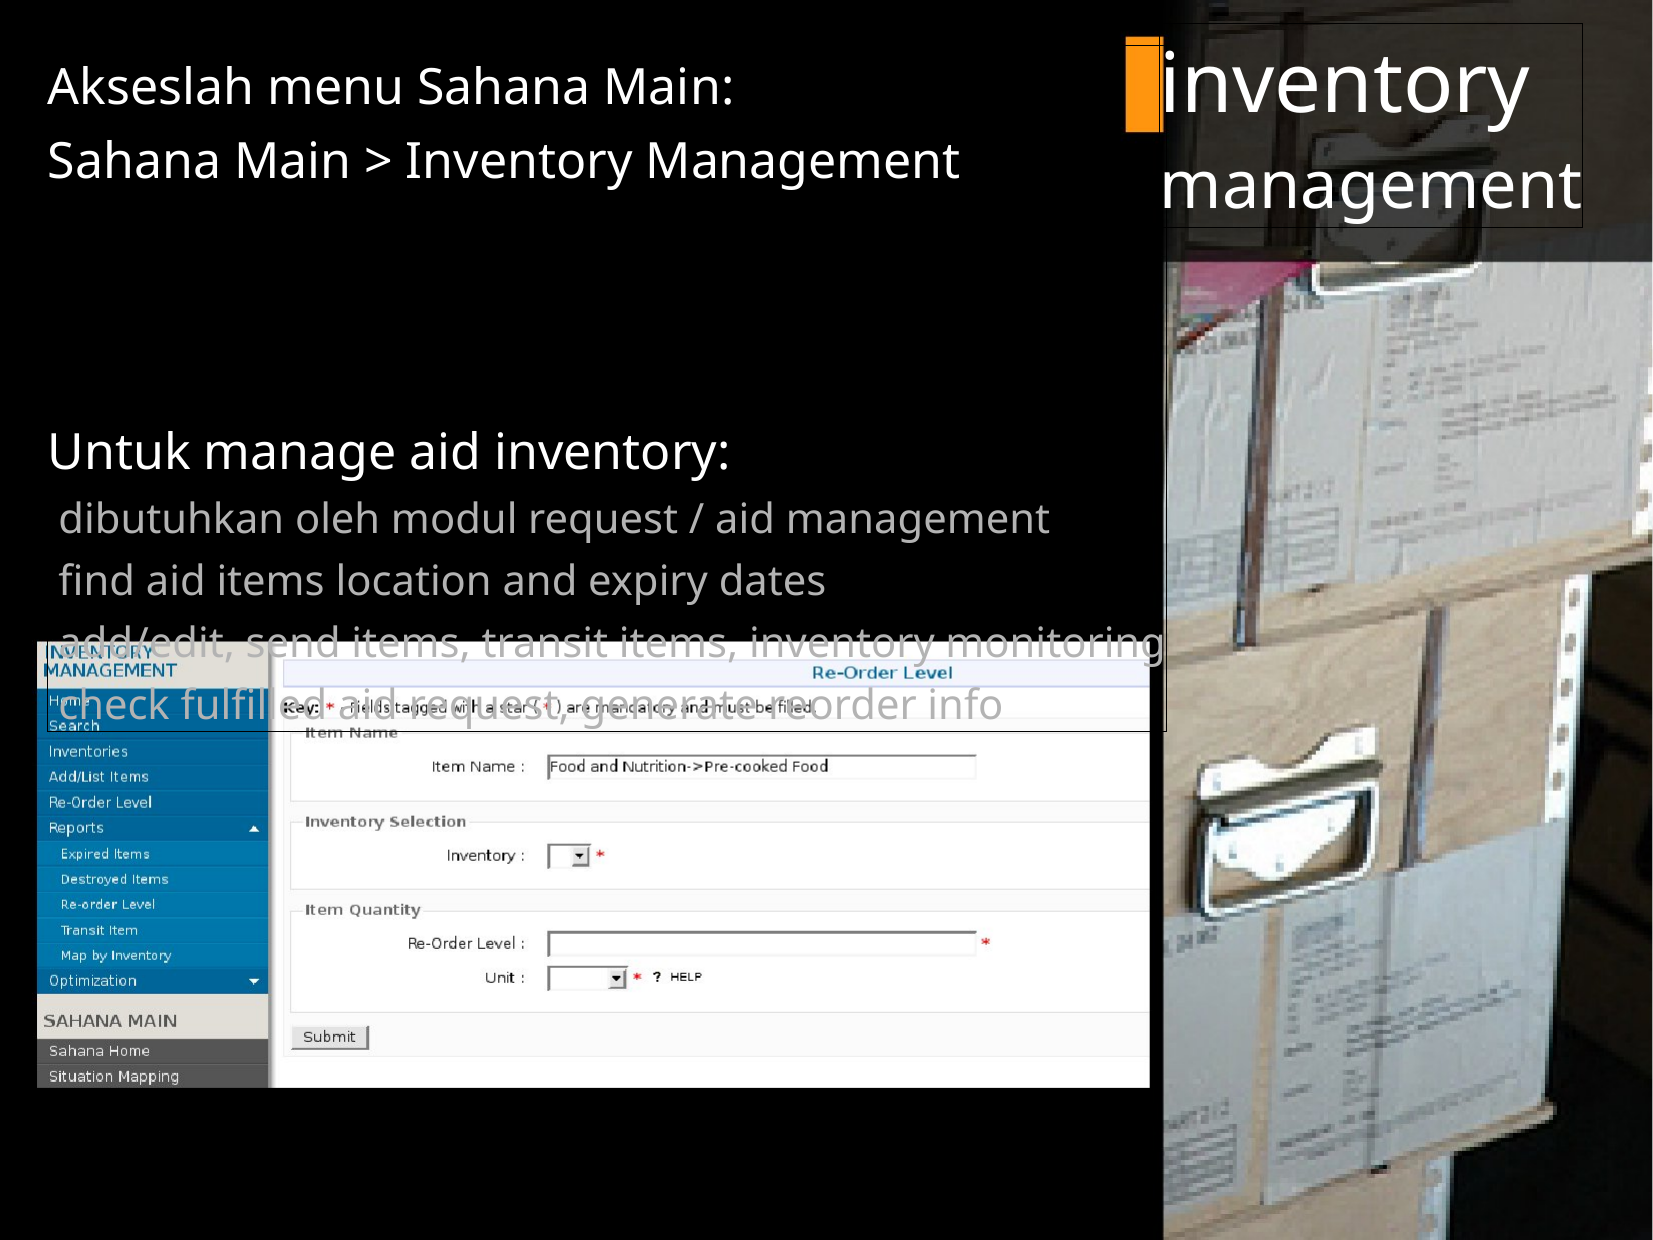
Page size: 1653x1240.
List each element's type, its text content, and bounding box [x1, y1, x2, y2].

text_box Akseslah menu Sahana Main: Sahana Main > Inventory Management Untuk manage aid inventory: ­ dibutuhkan oleh modul request / aid management ­ find aid items location and expiry dates ­ add/edit, send items, transit items, inventory monitoring ­ check fulfilled aid request, generate re­order info [47, 45, 1167, 732]
text_box inventory management [1159, 23, 1583, 228]
picture [0, 0, 1653, 1240]
